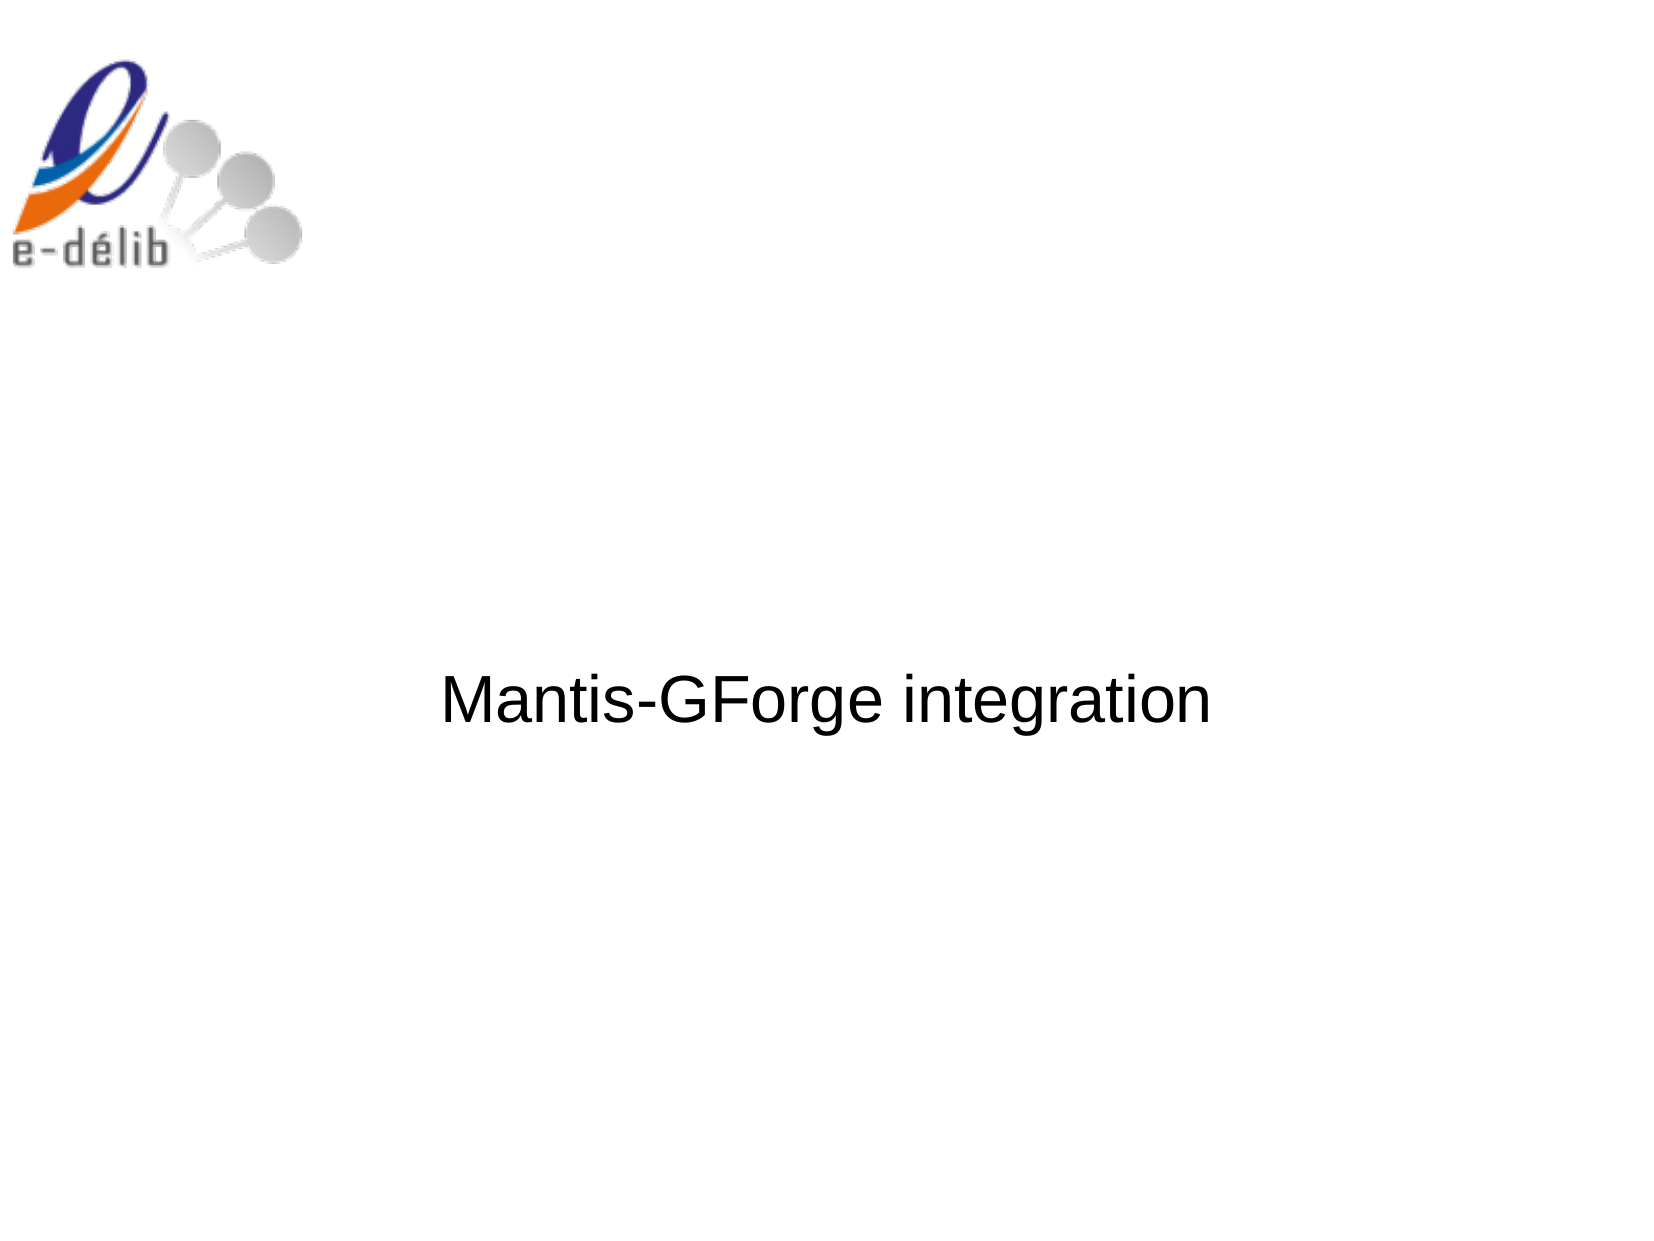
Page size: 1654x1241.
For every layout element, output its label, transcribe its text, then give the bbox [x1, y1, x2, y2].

subtitle Mantis-GForge integration [82, 297, 1571, 1102]
picture [0, 59, 325, 268]
